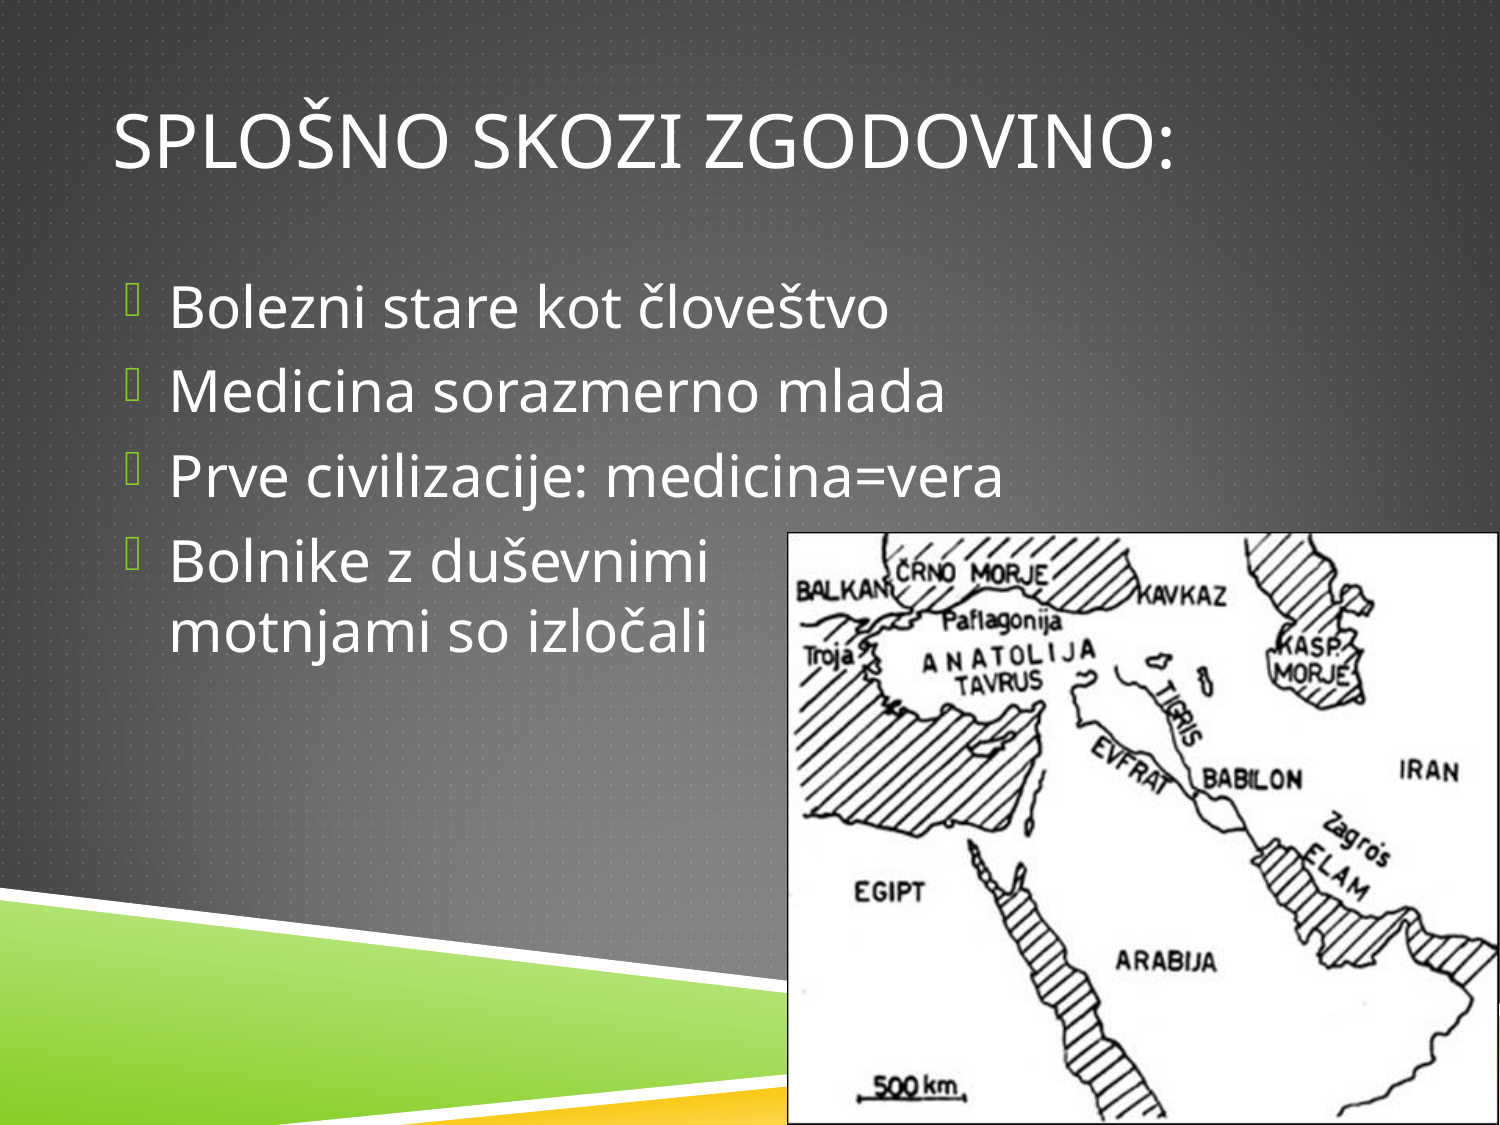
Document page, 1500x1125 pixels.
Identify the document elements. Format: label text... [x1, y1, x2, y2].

picture [0, 0, 1500, 1125]
title Splošno skozi zgodovino: [112, 45, 1388, 233]
list Bolezni stare kot človeštvo Medicina sorazmerno mlada Prve civilizacije: medicina=vera Bolnike z duševnimi motnjami so izločali [112, 262, 1388, 875]
